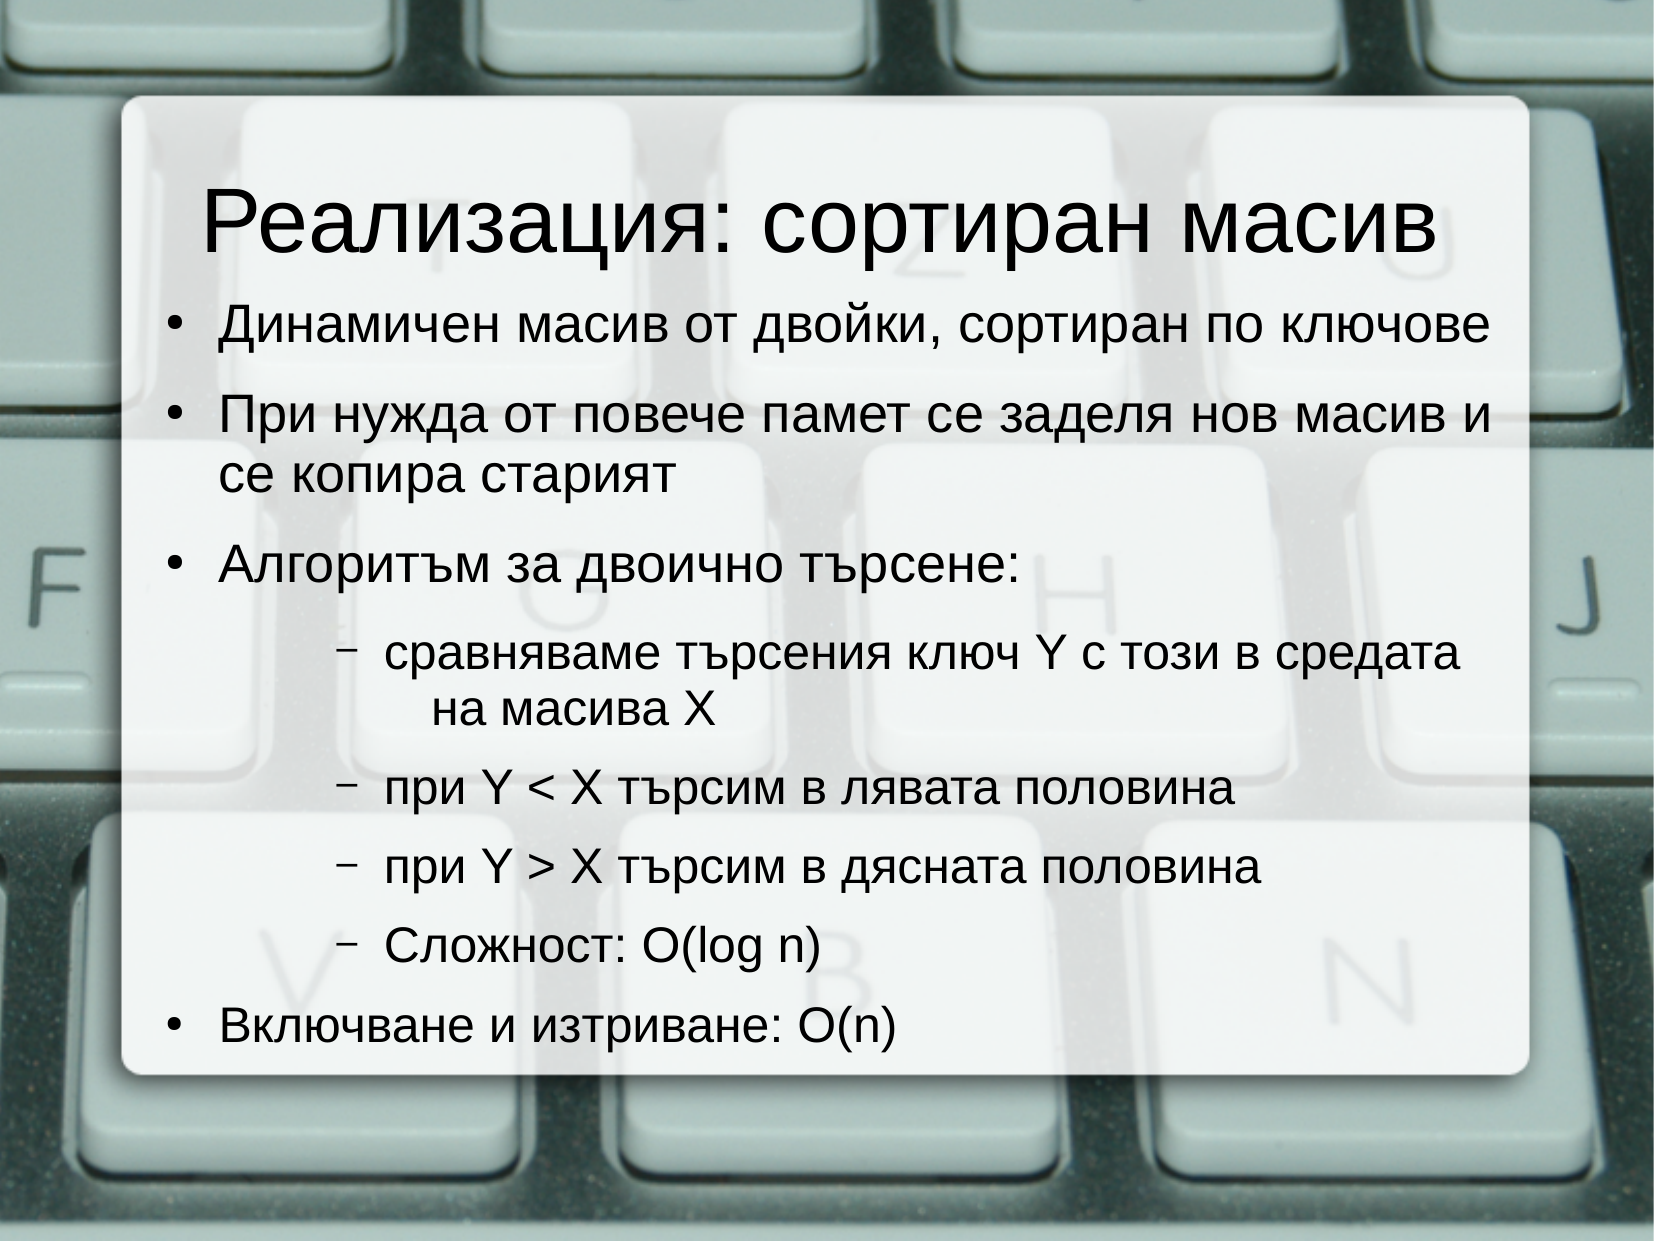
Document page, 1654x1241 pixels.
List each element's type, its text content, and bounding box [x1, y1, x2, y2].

picture [0, 0, 1654, 1241]
list Динамичен масив от двойки, сортиран по ключове При нужда от повече памет се заделя нов масив и се копира старият Алгоритъм за двоично търсене: сравняваме търсения ключ Y с този в средата на масива X при Y < X търсим в лявата половина при Y > X търсим в дясната половина Сложност: O(log n) Включване и изтриване: O(n) [147, 293, 1506, 1058]
title Реализация: сортиран масив [135, 117, 1506, 325]
